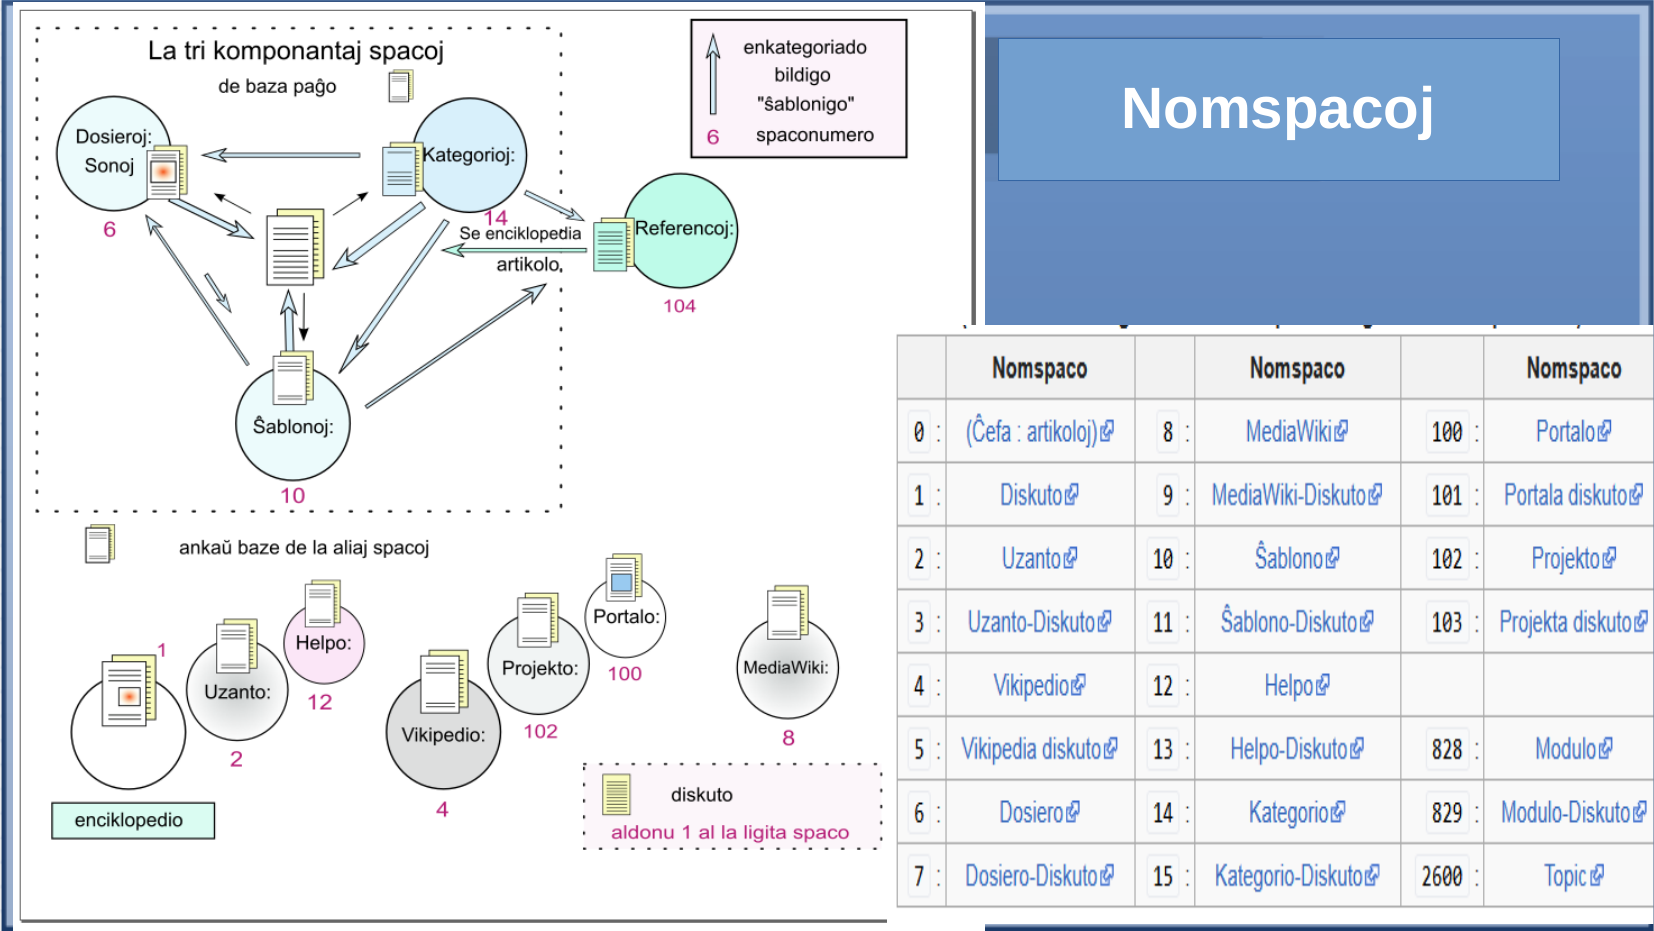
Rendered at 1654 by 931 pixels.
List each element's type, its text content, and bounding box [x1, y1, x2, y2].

text_box Nomspacoj [998, 38, 1560, 181]
picture [0, 0, 1654, 931]
